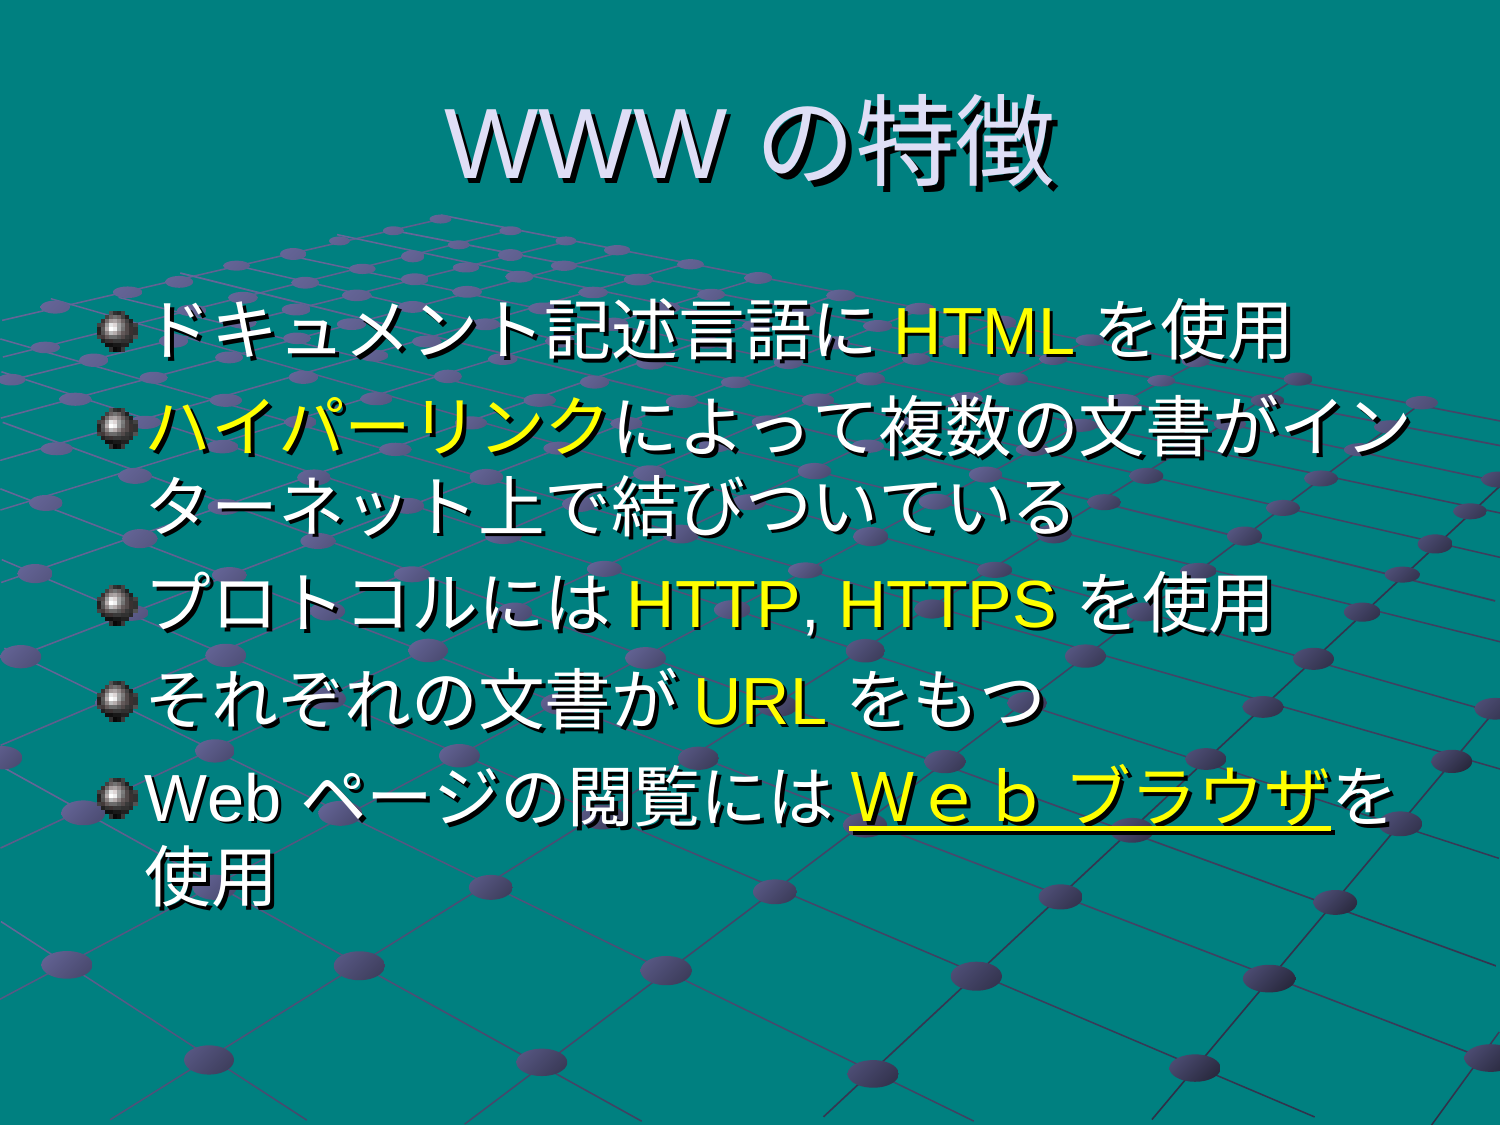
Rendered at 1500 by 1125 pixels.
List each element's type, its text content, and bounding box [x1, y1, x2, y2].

text_box ドキュメント記述言語に HTML を使用 ハイパーリンクによって複数の文書がインターネット上で結びついている プロトコルには HTTP, HTTPS を使用 それぞれの文書が URL をもつ Web ページの閲覧には Ｗｅｂ ブラウザを使用 [75, 280, 1477, 1025]
picture [89, 673, 138, 722]
picture [89, 577, 138, 626]
picture [89, 400, 138, 449]
picture [89, 303, 138, 352]
text_box WWW の特徴 [75, 45, 1426, 233]
picture [89, 770, 138, 819]
